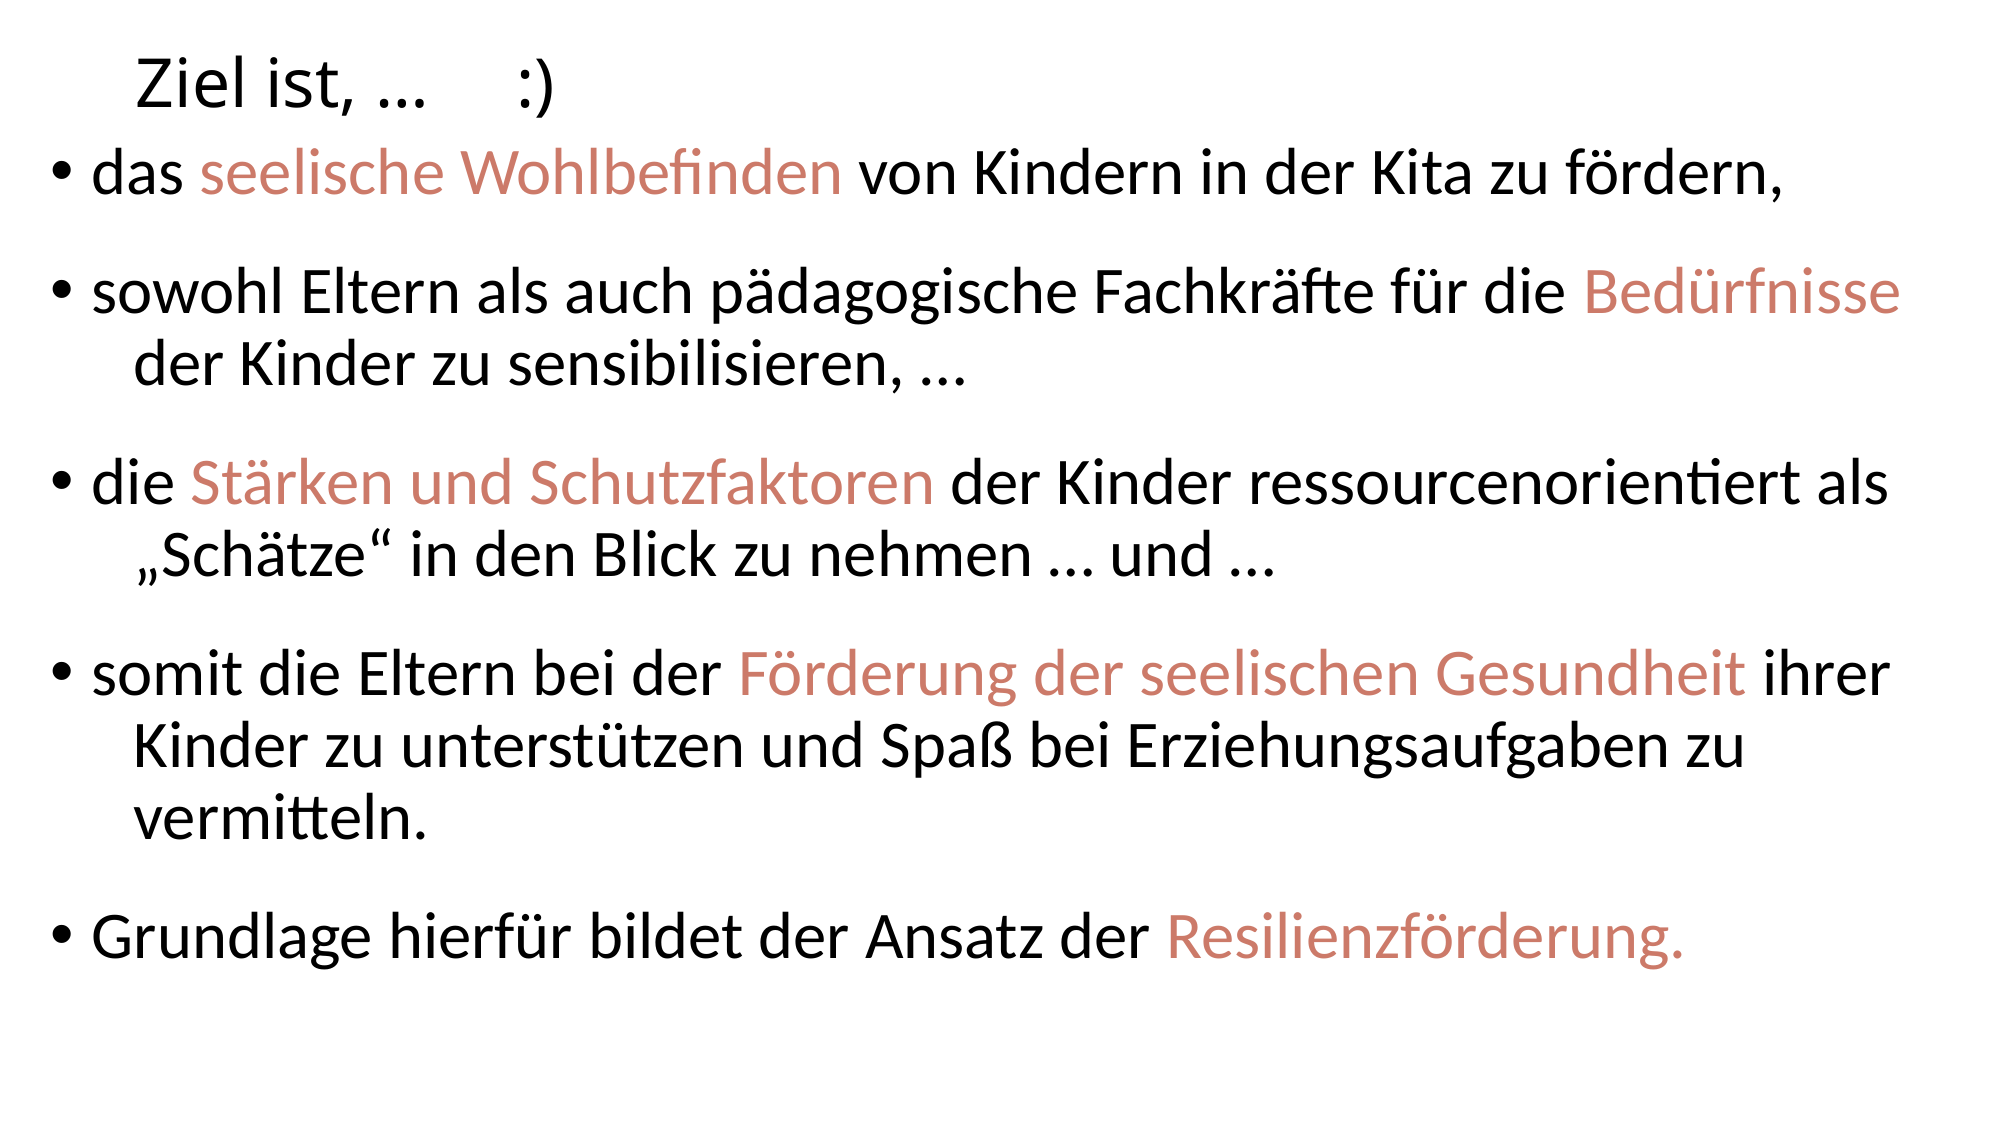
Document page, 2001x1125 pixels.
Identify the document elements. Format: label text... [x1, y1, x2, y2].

title Ziel ist, … :) [120, 29, 1880, 129]
list das seelische Wohlbefinden von Kindern in der Kita zu fördern, sowohl Eltern als auch pädagogische Fachkräfte für die Bedürfnisse der Kinder zu sensibilisieren, … die Stärken und Schutzfaktoren der Kinder ressourcenorientiert als „Schätze“ in den Blick zu nehmen … und … somit die Eltern bei der Förderung der seelischen Gesundheit ihrer Kinder zu unterstützen und Spaß bei Erziehungsaufgaben zu vermitteln. Grundlage hierfür bildet der Ansatz der Resilienzförderung. [35, 129, 1995, 1054]
